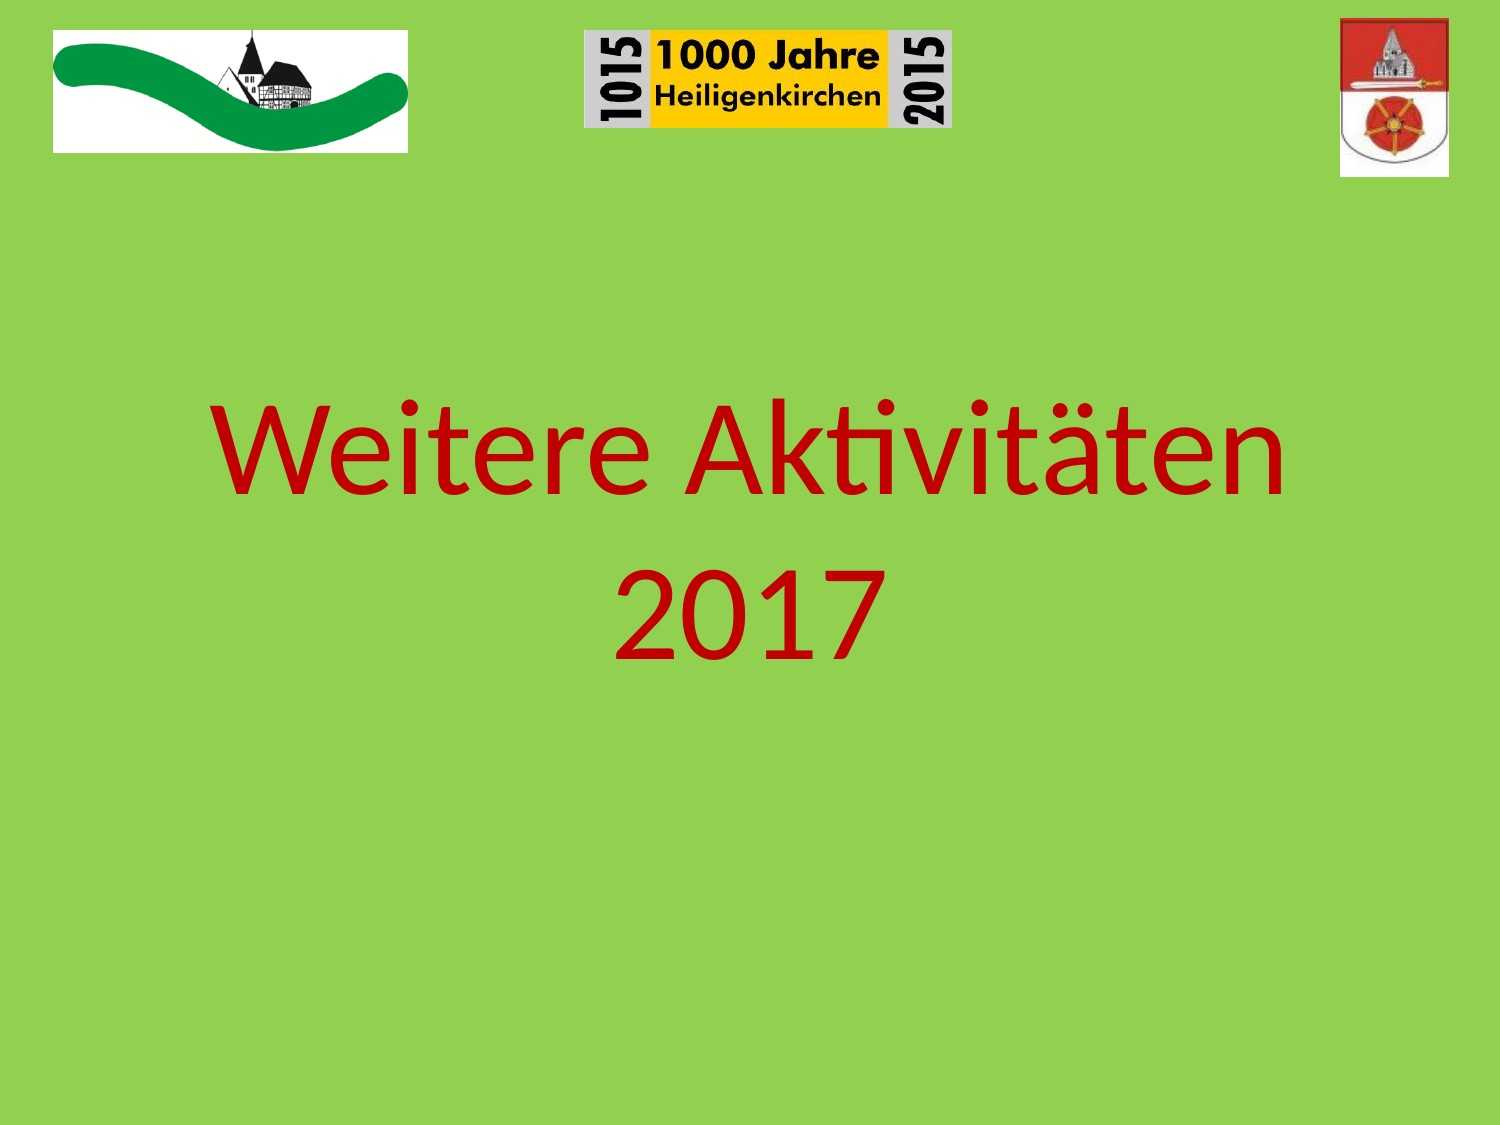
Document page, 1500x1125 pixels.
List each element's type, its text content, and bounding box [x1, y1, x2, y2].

title Weitere Aktivitäten 2017 [112, 349, 1388, 591]
picture [53, 31, 408, 153]
picture [1340, 19, 1449, 177]
picture [584, 31, 952, 128]
